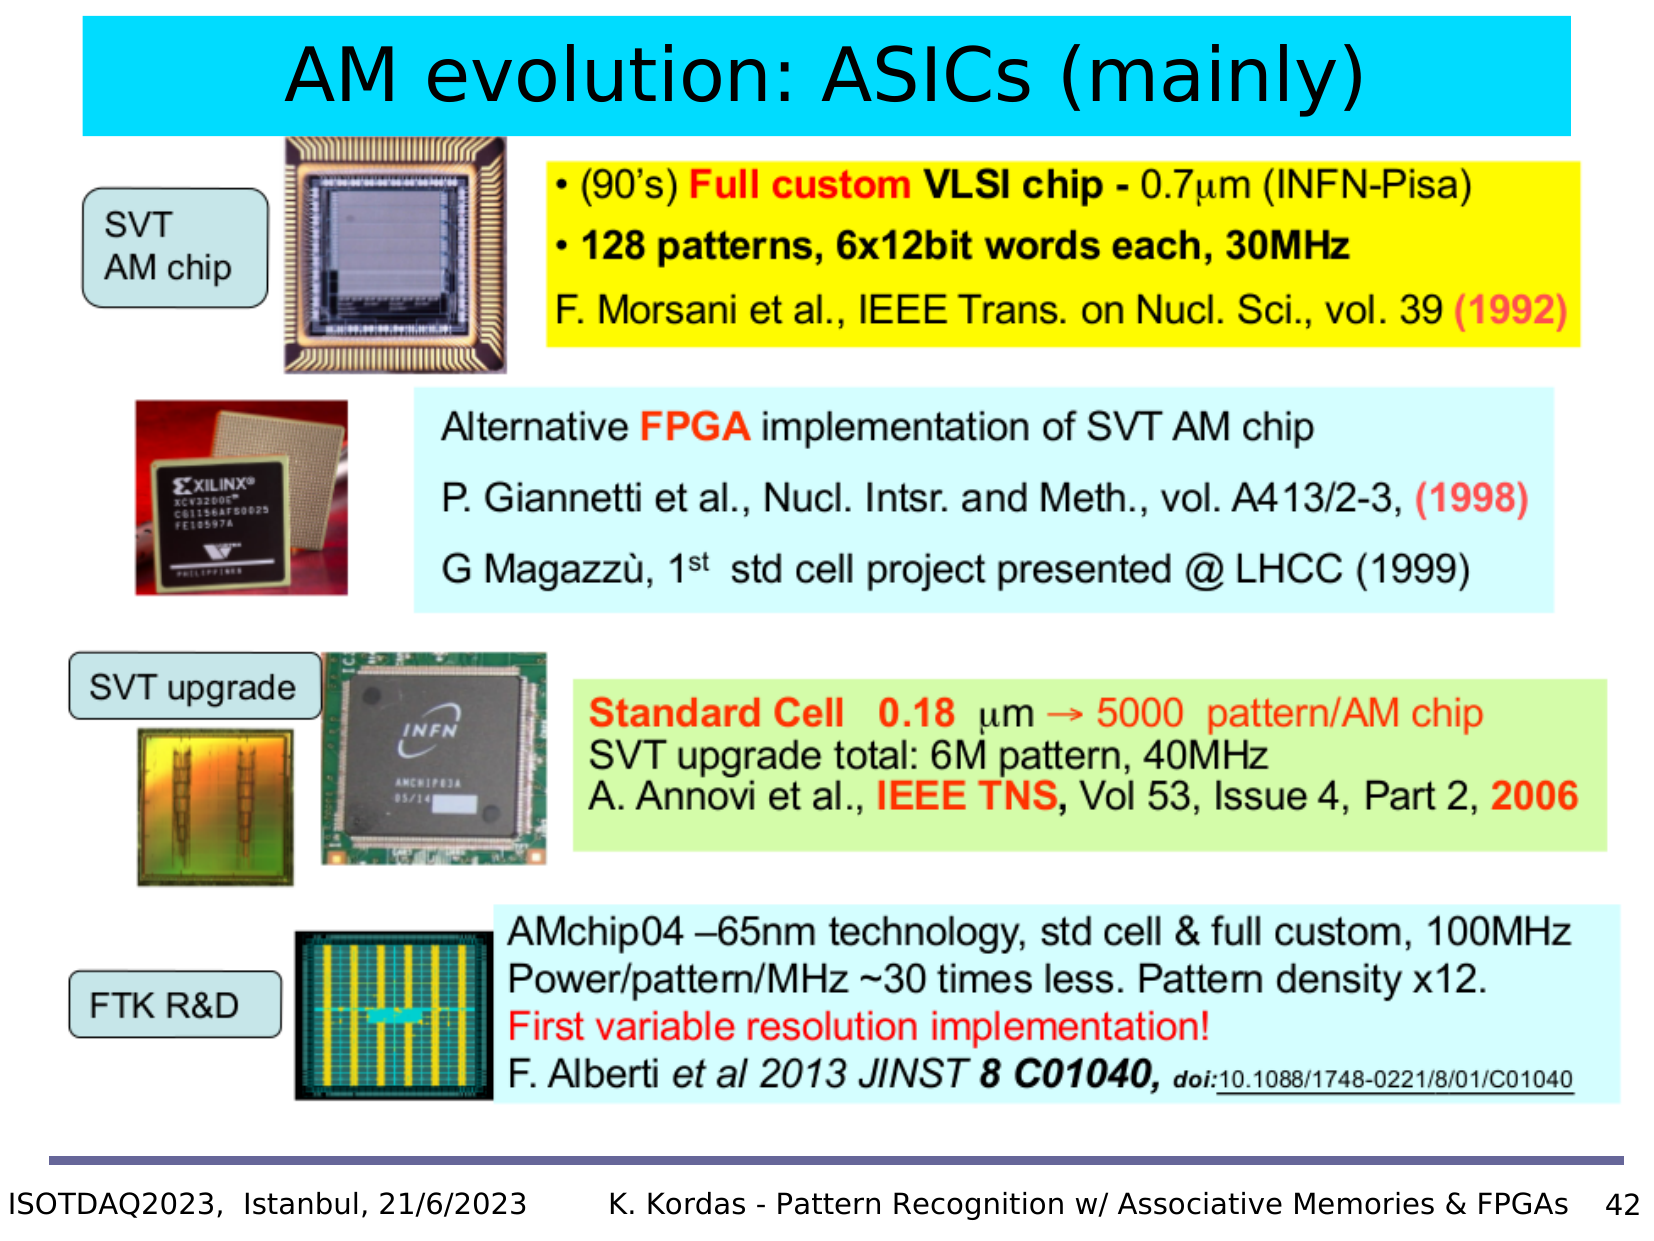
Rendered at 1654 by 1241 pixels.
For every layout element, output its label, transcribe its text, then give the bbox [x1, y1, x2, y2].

title AM evolution: ASICs (mainly) [82, 15, 1571, 137]
picture [52, 117, 1628, 1109]
